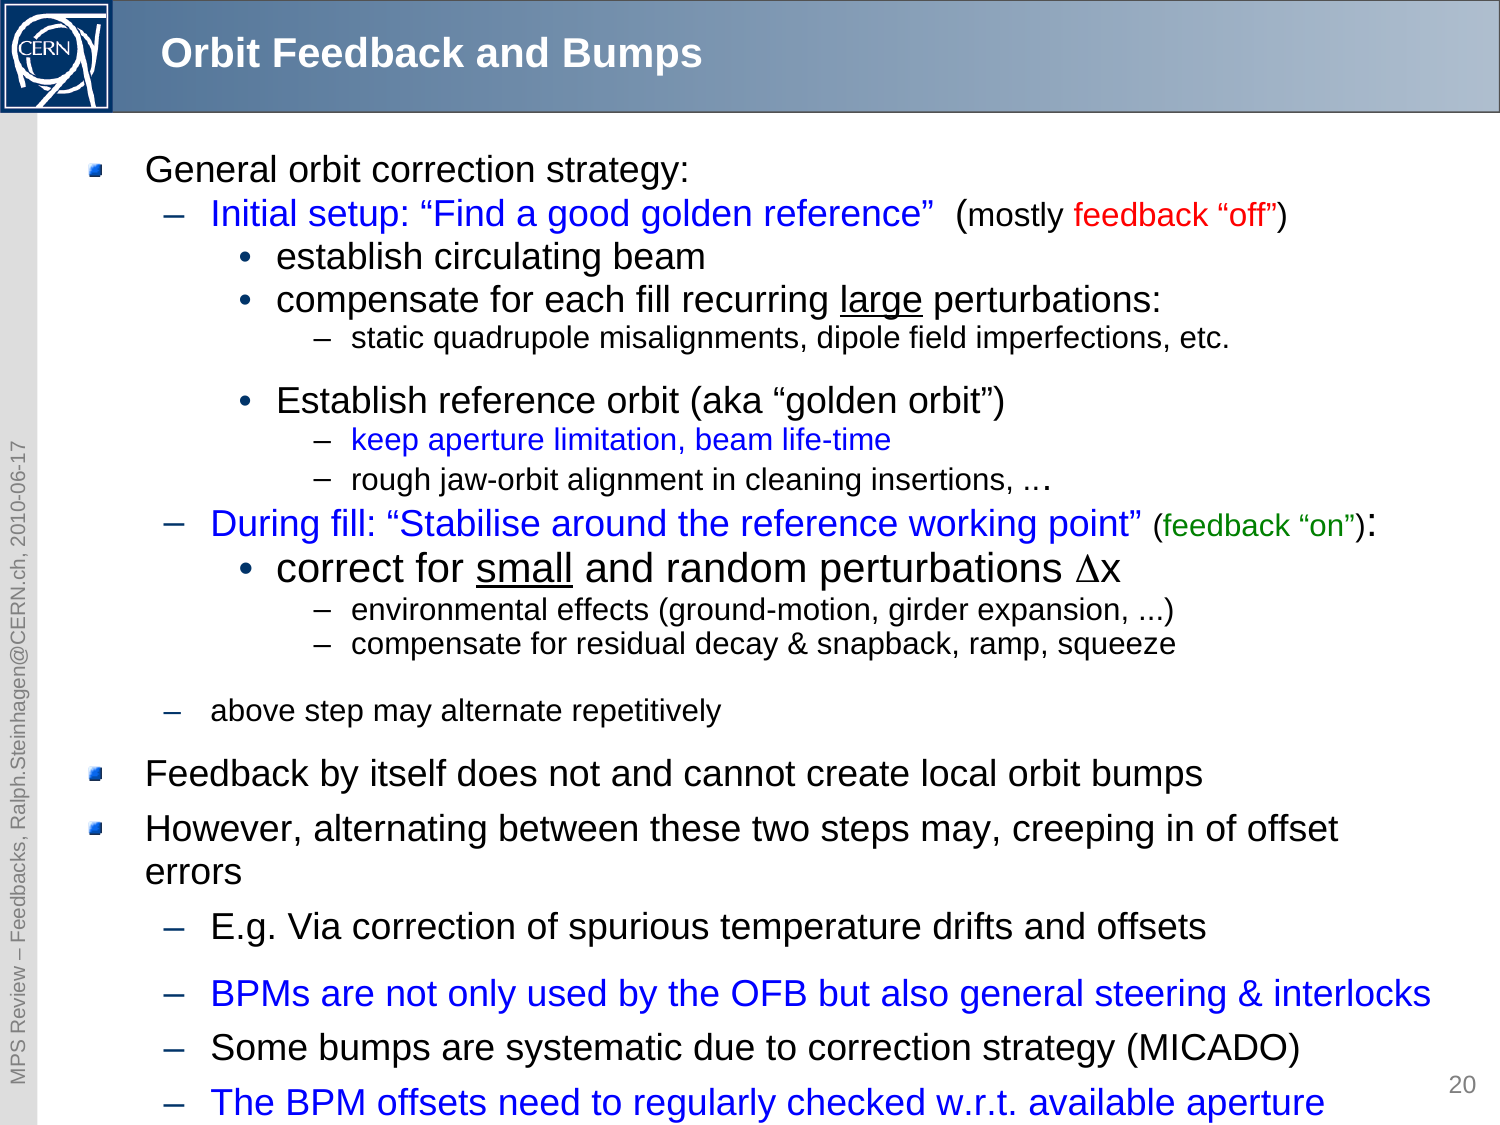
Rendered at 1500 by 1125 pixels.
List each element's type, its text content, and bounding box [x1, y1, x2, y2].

picture [0, 0, 113, 113]
title Orbit Feedback and Bumps [160, 1, 1340, 104]
list General orbit correction strategy: Initial setup: “Find a good golden reference” (mostly feedback “off”) establish circulating beam compensate for each fill recurring large perturbations: static quadrupole misalignments, dipole field imperfections, etc. Establish reference orbit (aka “golden orbit”) keep aperture limitation, beam life-time rough jaw-orbit alignment in cleaning insertions, ... During fill: “Stabilise around the reference working point” (feedback “on”): correct for small and random perturbations Dx environmental effects (ground-motion, girder expansion, ...) compensate for residual decay & snapback, ramp, squeeze above step may alternate repetitively Feedback by itself does not and cannot create local orbit bumps However, alternating between these two steps may, creeping in of offset errors E.g. Via correction of spurious temperature drifts and offsets BPMs are not only used by the OFB but also general steering & interlocks Some bumps are systematic due to correction strategy (MICADO) The BPM offsets need to regularly checked w.r.t. available aperture [88, 147, 1447, 1085]
